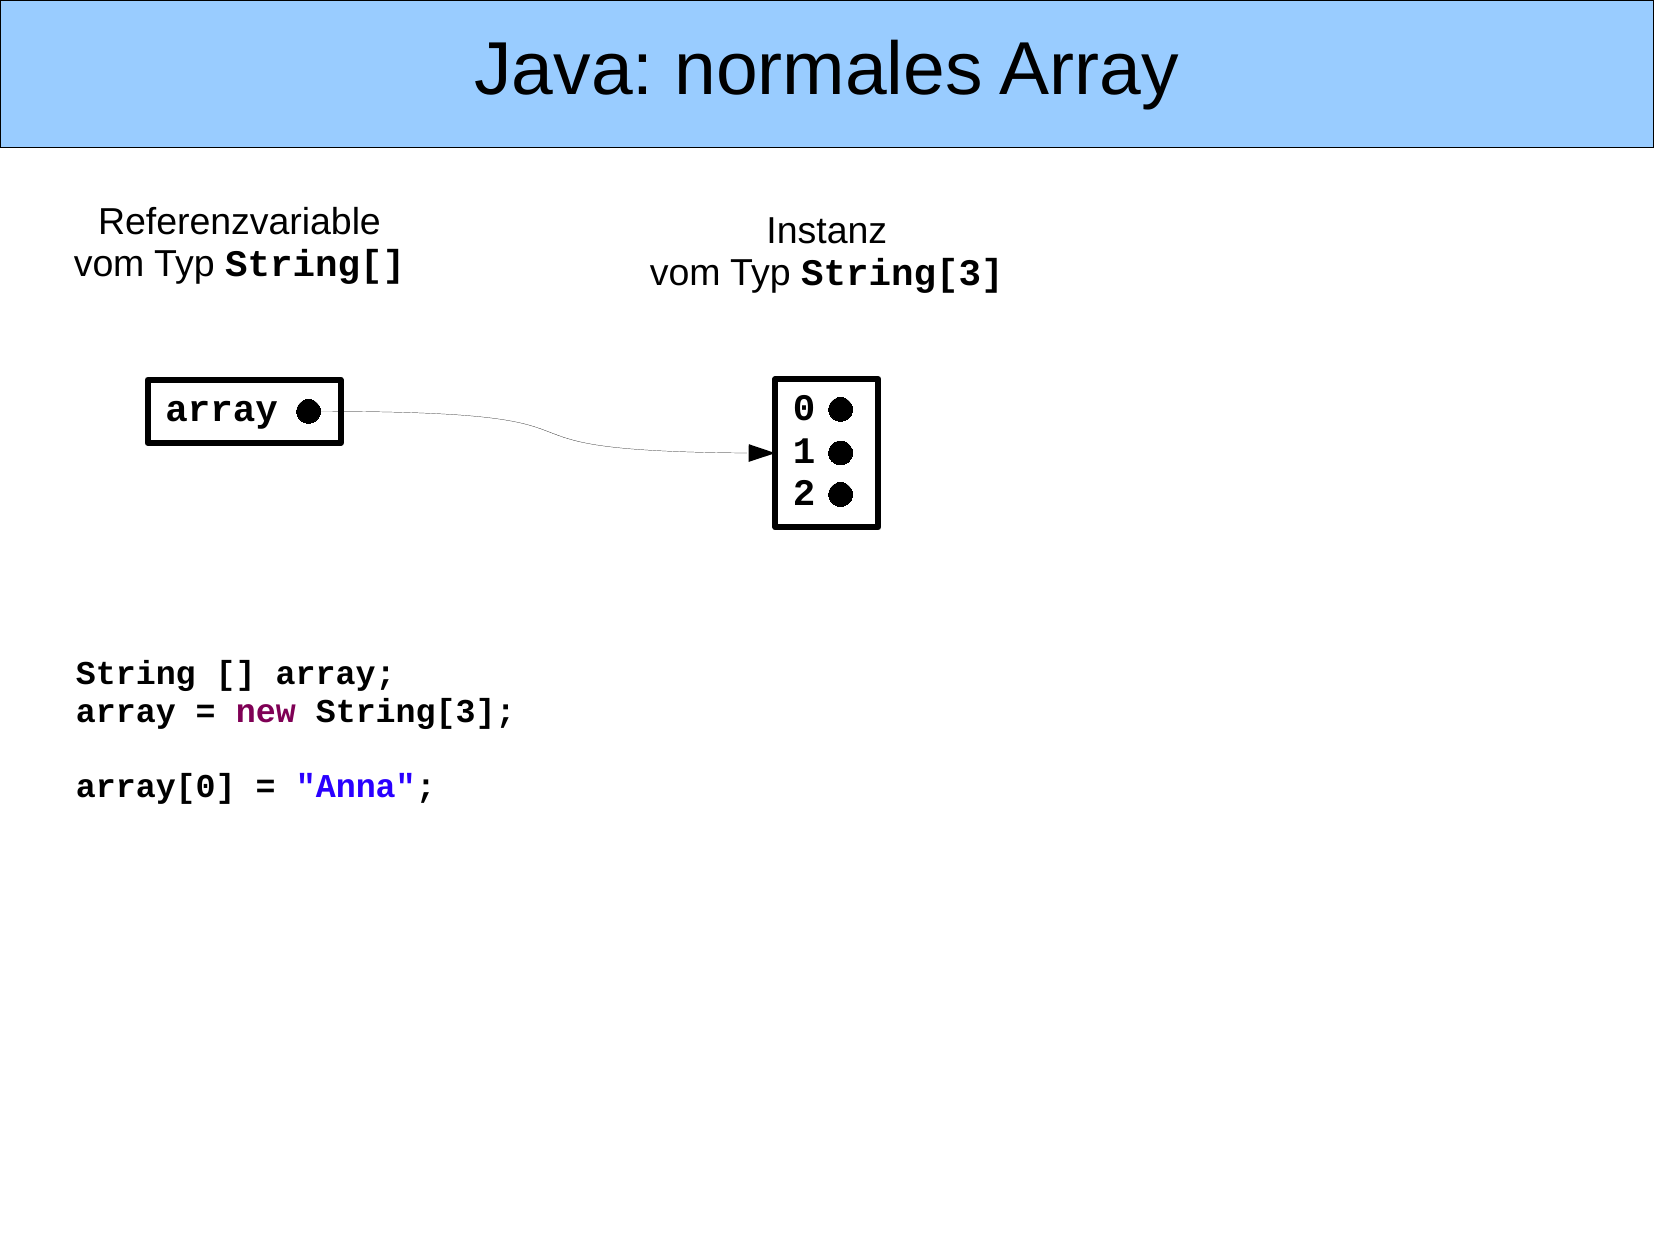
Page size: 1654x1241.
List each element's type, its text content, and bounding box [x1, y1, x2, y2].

text_box [828, 397, 853, 422]
text_box 0 1 2 [775, 379, 879, 528]
text_box Referenzvariable vom Typ String[] [59, 193, 420, 296]
text_box array [147, 379, 341, 443]
text_box [296, 399, 321, 424]
text_box [0, 0, 1654, 148]
text_box String [] array; array = new String[3]; array[0] = "Anna"; [61, 649, 531, 852]
text_box [828, 482, 853, 507]
text_box Instanz vom Typ String[3] [635, 202, 1019, 305]
text_box [828, 441, 853, 465]
text_box Java: normales Array [459, 19, 1194, 119]
